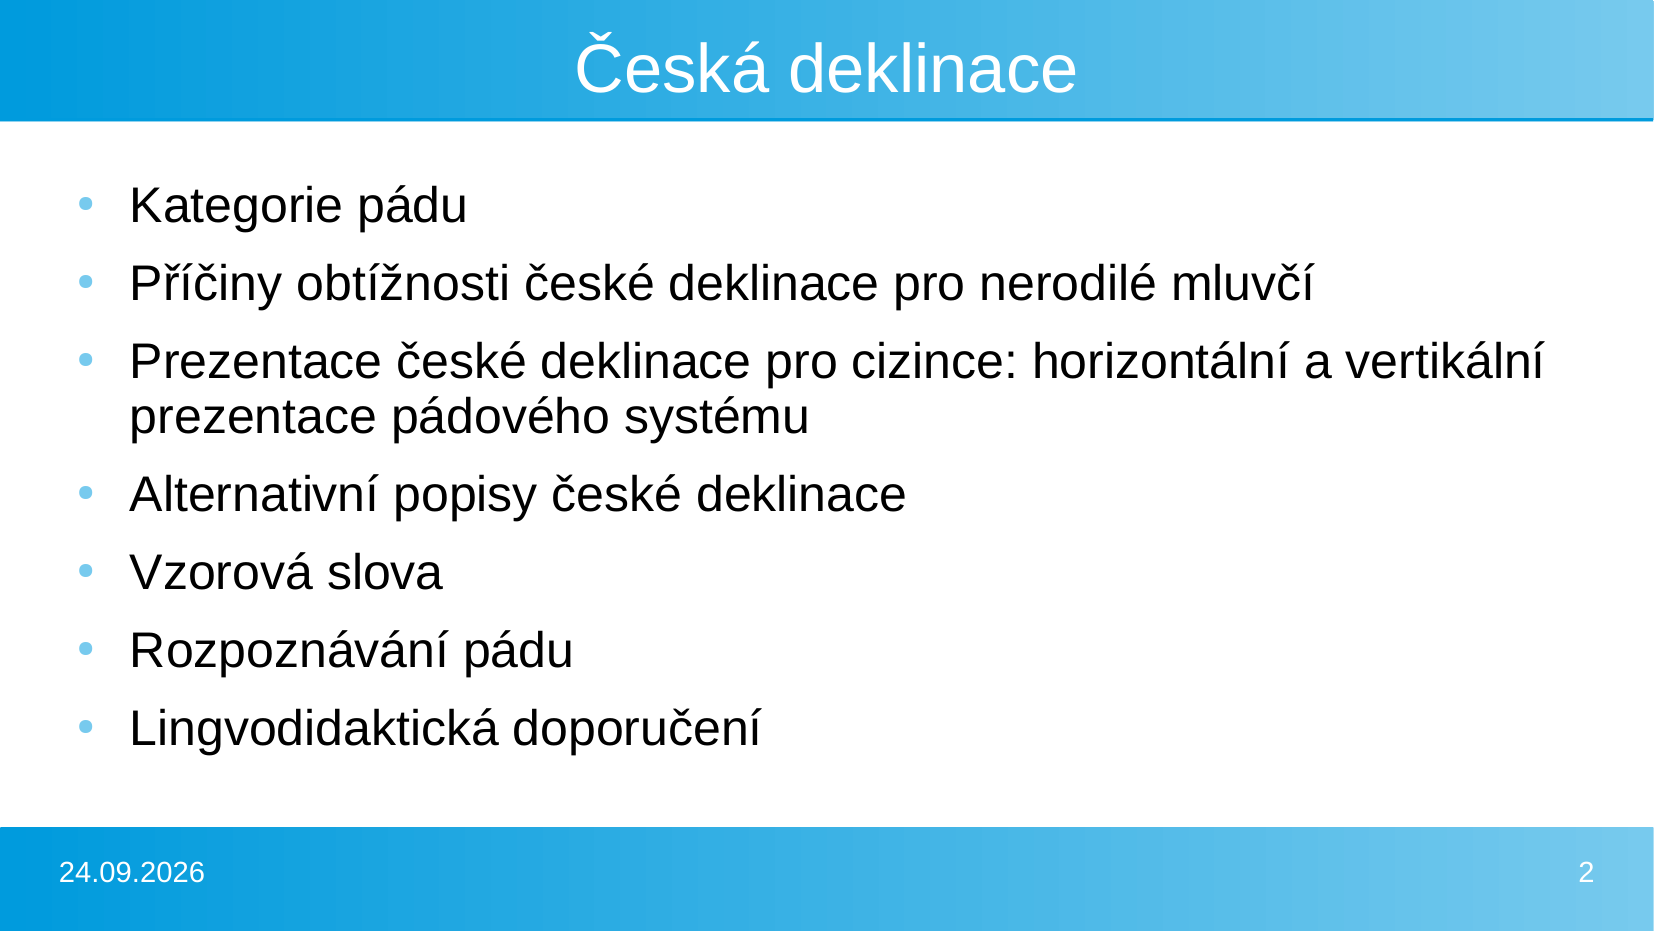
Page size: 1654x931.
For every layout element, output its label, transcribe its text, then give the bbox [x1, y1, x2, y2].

title Česká deklinace [59, 29, 1595, 108]
list Kategorie pádu Příčiny obtížnosti české deklinace pro nerodilé mluvčí Prezentace české deklinace pro cizince: horizontální a vertikální prezentace pádového systému Alternativní popisy české deklinace Vzorová slova Rozpoznávání pádu Lingvodidaktická doporučení [59, 177, 1595, 768]
